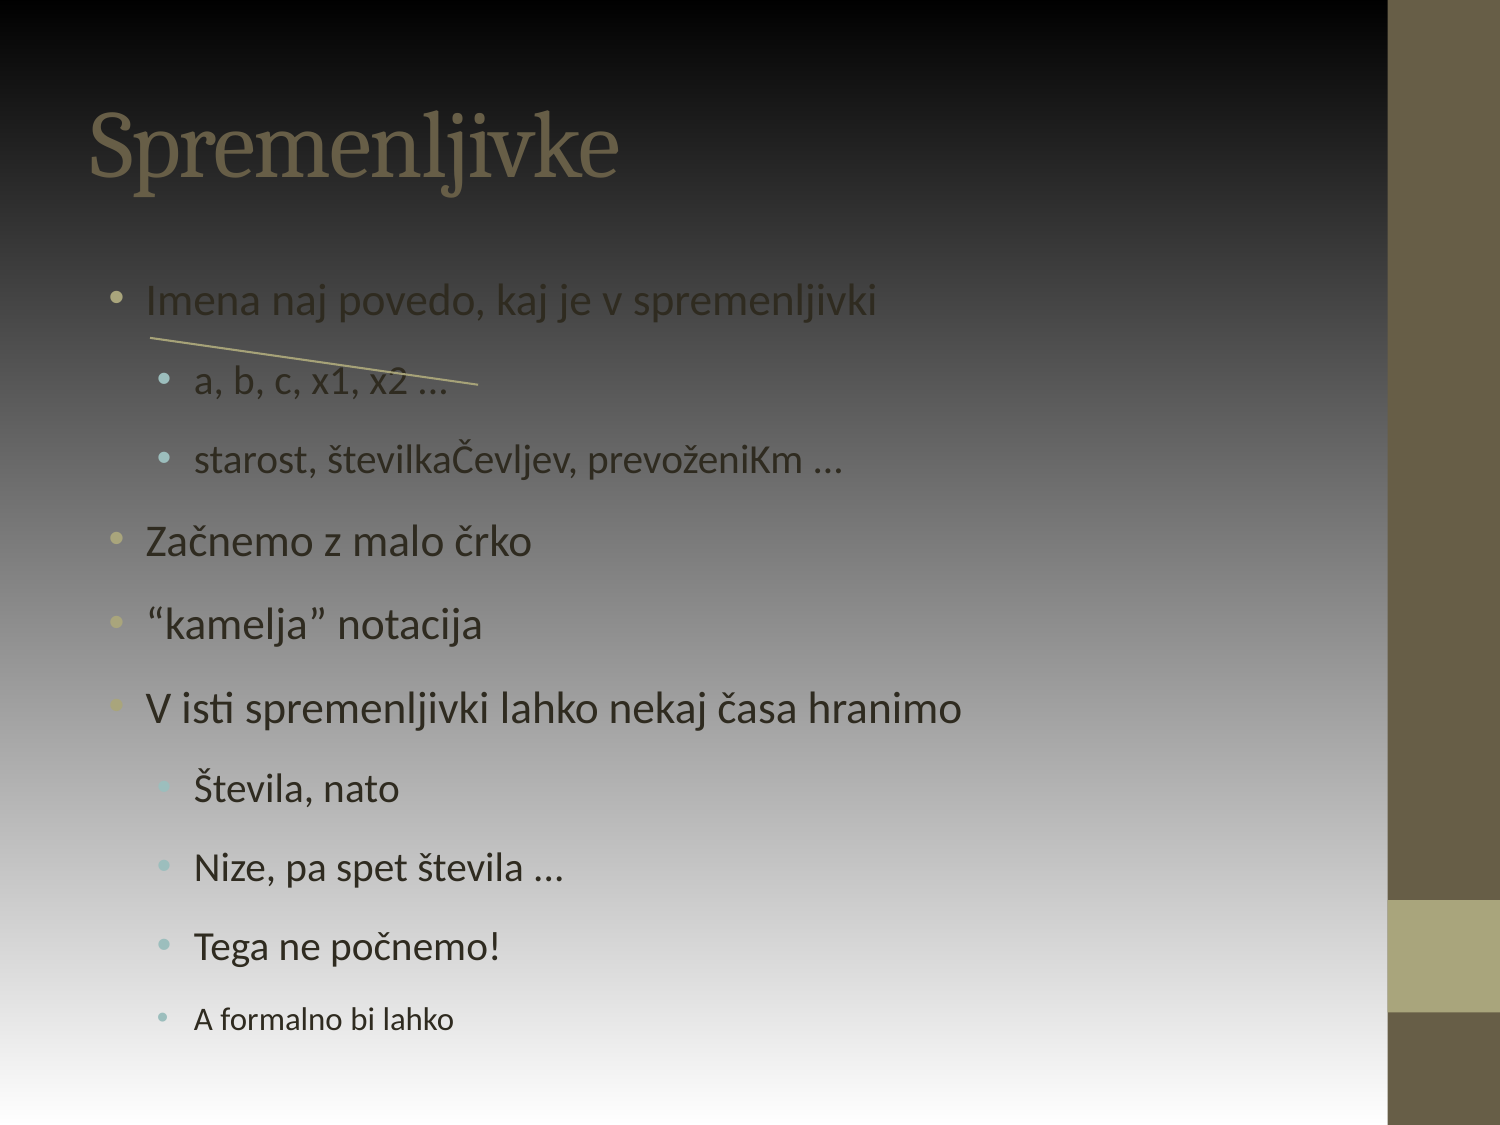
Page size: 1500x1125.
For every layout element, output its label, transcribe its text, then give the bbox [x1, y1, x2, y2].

title Spremenljivke [75, 45, 1325, 233]
list Imena naj povedo, kaj je v spremenljivki a, b, c, x1, x2 ... starost, številkaČevljev, prevoženiKm ... Začnemo z malo črko “kamelja” notacija V isti spremenljivki lahko nekaj časa hranimo Števila, nato Nize, pa spet števila ... Tega ne počnemo! A formalno bi lahko [75, 262, 1325, 1050]
